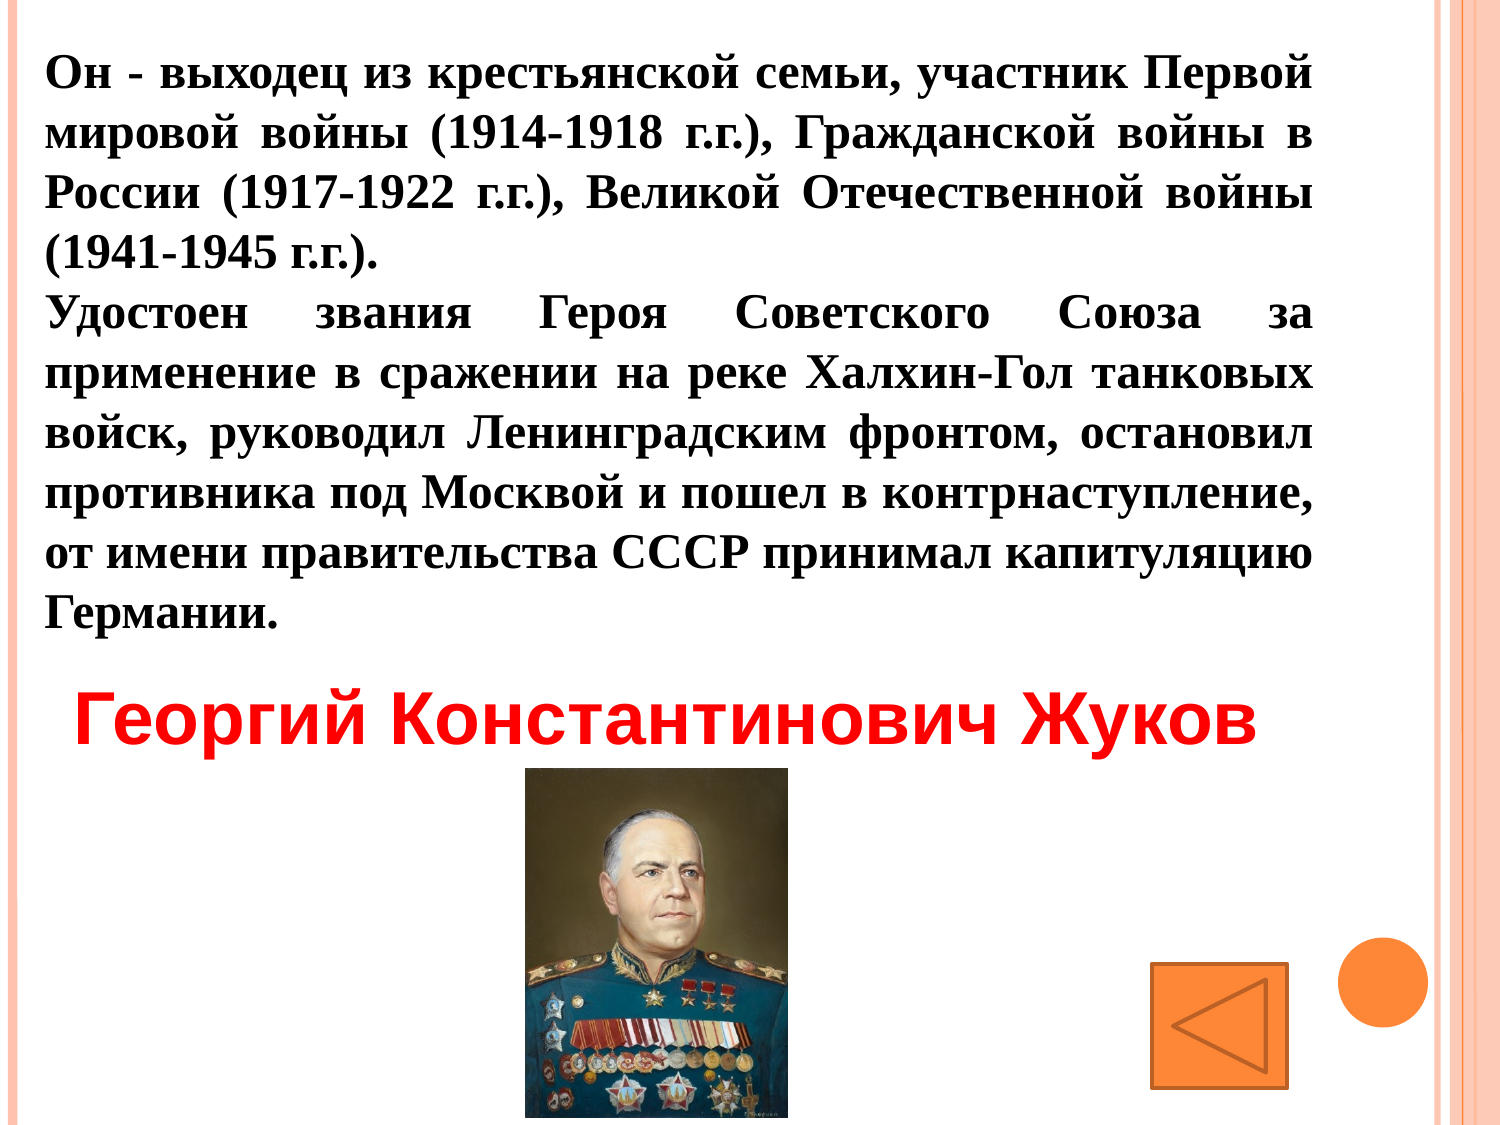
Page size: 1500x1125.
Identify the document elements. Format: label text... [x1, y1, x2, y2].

text_box Георгий Константинович Жуков [58, 662, 1288, 769]
text_box [1151, 964, 1288, 1088]
text_box Он - выходец из крестьянской семьи, участник Первой мировой войны (1914-1918 г.г.), Гражданской войны в России (1917-1922 г.г.), Великой Отечественной войны (1941-1945 г.г.). Удостоен звания Героя Советского Союза за применение в сражении на реке Халхин-Гол танковых войск, руководил Ленинградским фронтом, остановил противника под Москвой и пошел в контрнаступление, от имени правительства СССР принимал капитуляцию Германии. [29, 30, 1329, 652]
picture [525, 768, 788, 1118]
